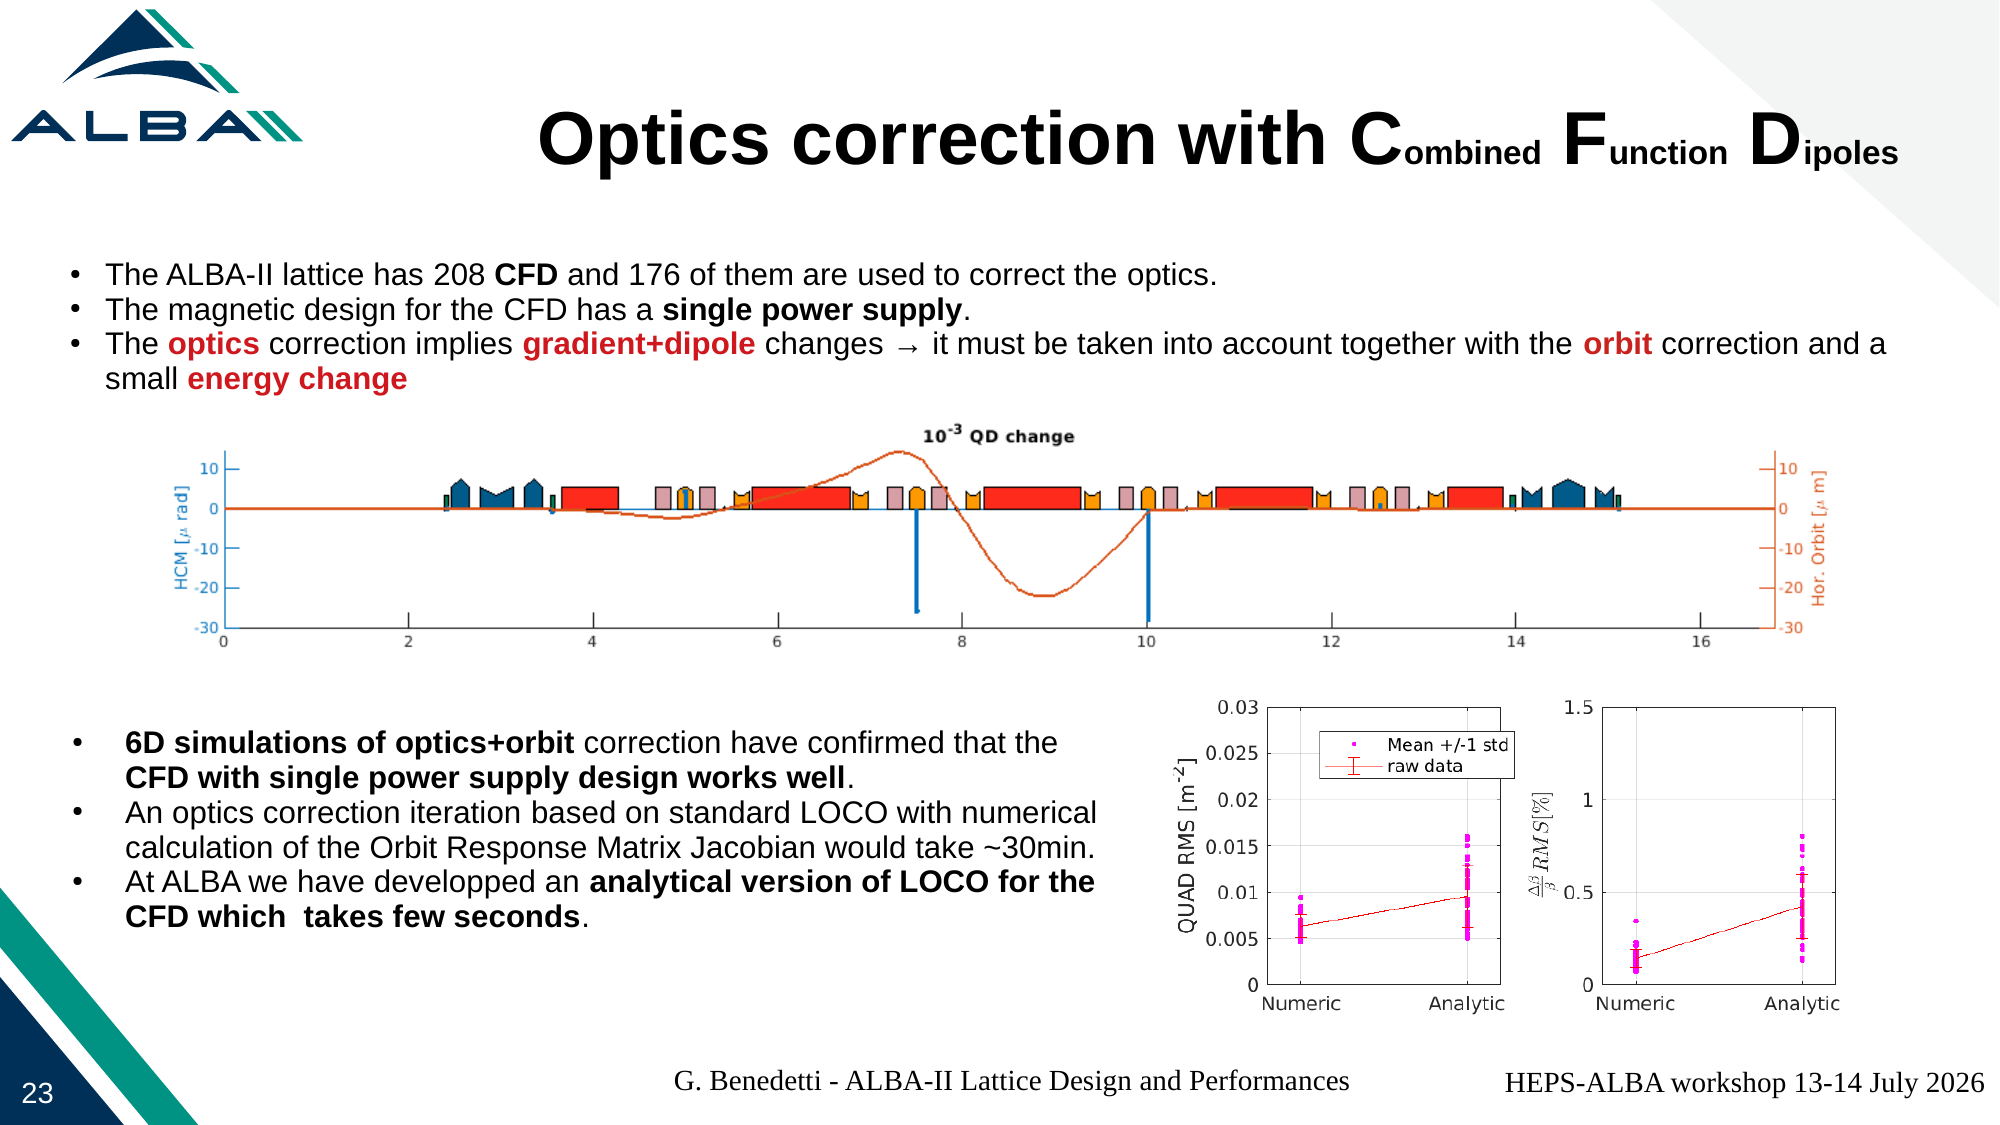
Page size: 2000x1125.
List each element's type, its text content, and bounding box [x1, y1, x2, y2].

picture [136, 419, 1851, 655]
list 6D simulations of optics+orbit correction have confirmed that the CFD with single power supply design works well. An optics correction iteration based on standard LOCO with numerical calculation of the Orbit Response Matrix Jacobian would take ~30min. At ALBA we have developped an analytical version of LOCO for the CFD which takes few seconds. [54, 725, 1107, 1035]
subtitle The ALBA-II lattice has 208 CFD and 176 of them are used to correct the optics. The magnetic design for the CFD has a single power supply. The optics correction implies gradient+dipole changes → it must be taken into account together with the orbit correction and a small energy change [69, 242, 1941, 411]
title Optics correction with Combined Function Dipoles [99, 44, 1900, 233]
picture [1173, 689, 1851, 1016]
